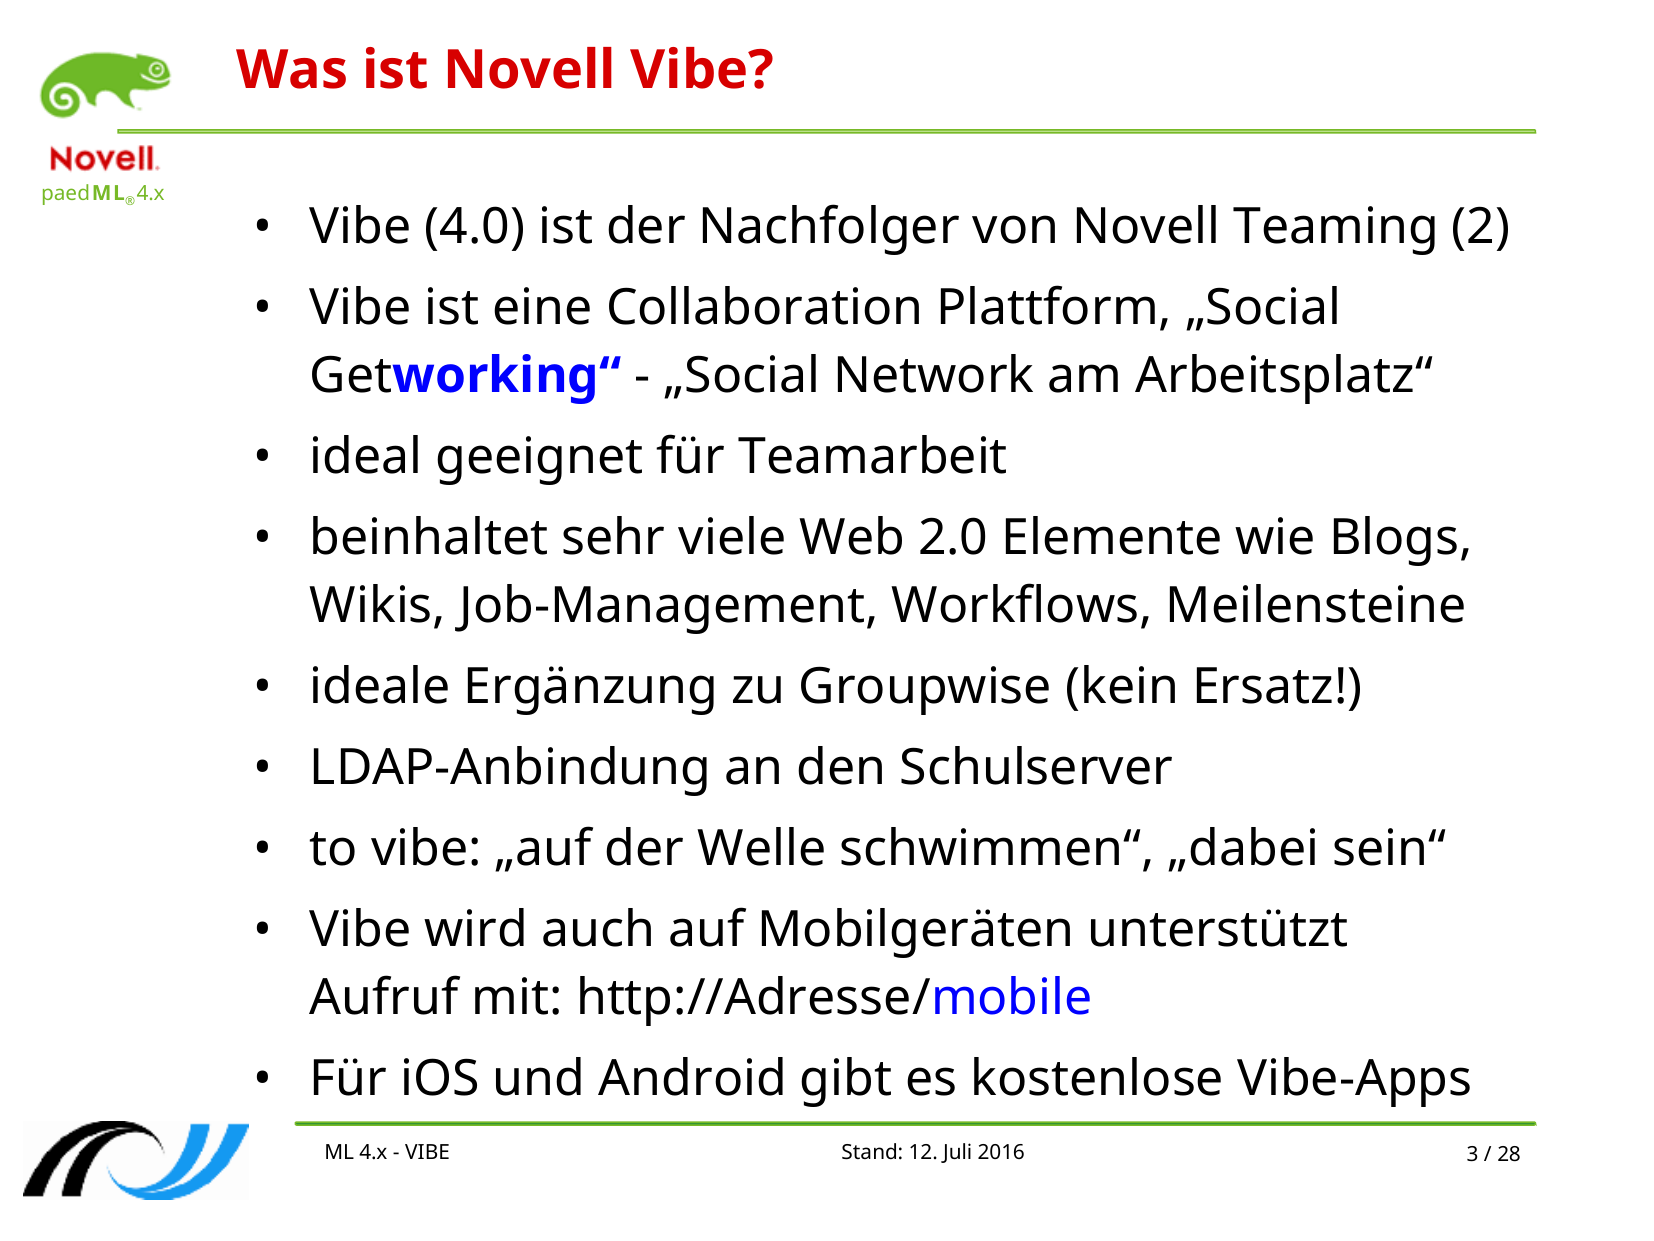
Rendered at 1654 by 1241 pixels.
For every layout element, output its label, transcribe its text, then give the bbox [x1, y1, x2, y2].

picture [26, 35, 184, 193]
list Vibe (4.0) ist der Nachfolger von Novell Teaming (2) Vibe ist eine Collaboration Plattform, „Social Getworking“ - „Social Network am Arbeitsplatz“ ideal geeignet für Teamarbeit beinhaltet sehr viele Web 2.0 Elemente wie Blogs, Wikis, Job-Management, Workflows, Meilensteine ideale Ergänzung zu Groupwise (kein Ersatz!) LDAP-Anbindung an den Schulserver to vibe: „auf der Welle schwimmen“, „dabei sein“ Vibe wird auch auf Mobilgeräten unterstützt Aufruf mit: http://Adresse/mobile Für iOS und Android gibt es kostenlose Vibe-Apps [253, 190, 1530, 1023]
title Was ist Novell Vibe? [236, 17, 1536, 119]
picture [23, 1121, 249, 1200]
